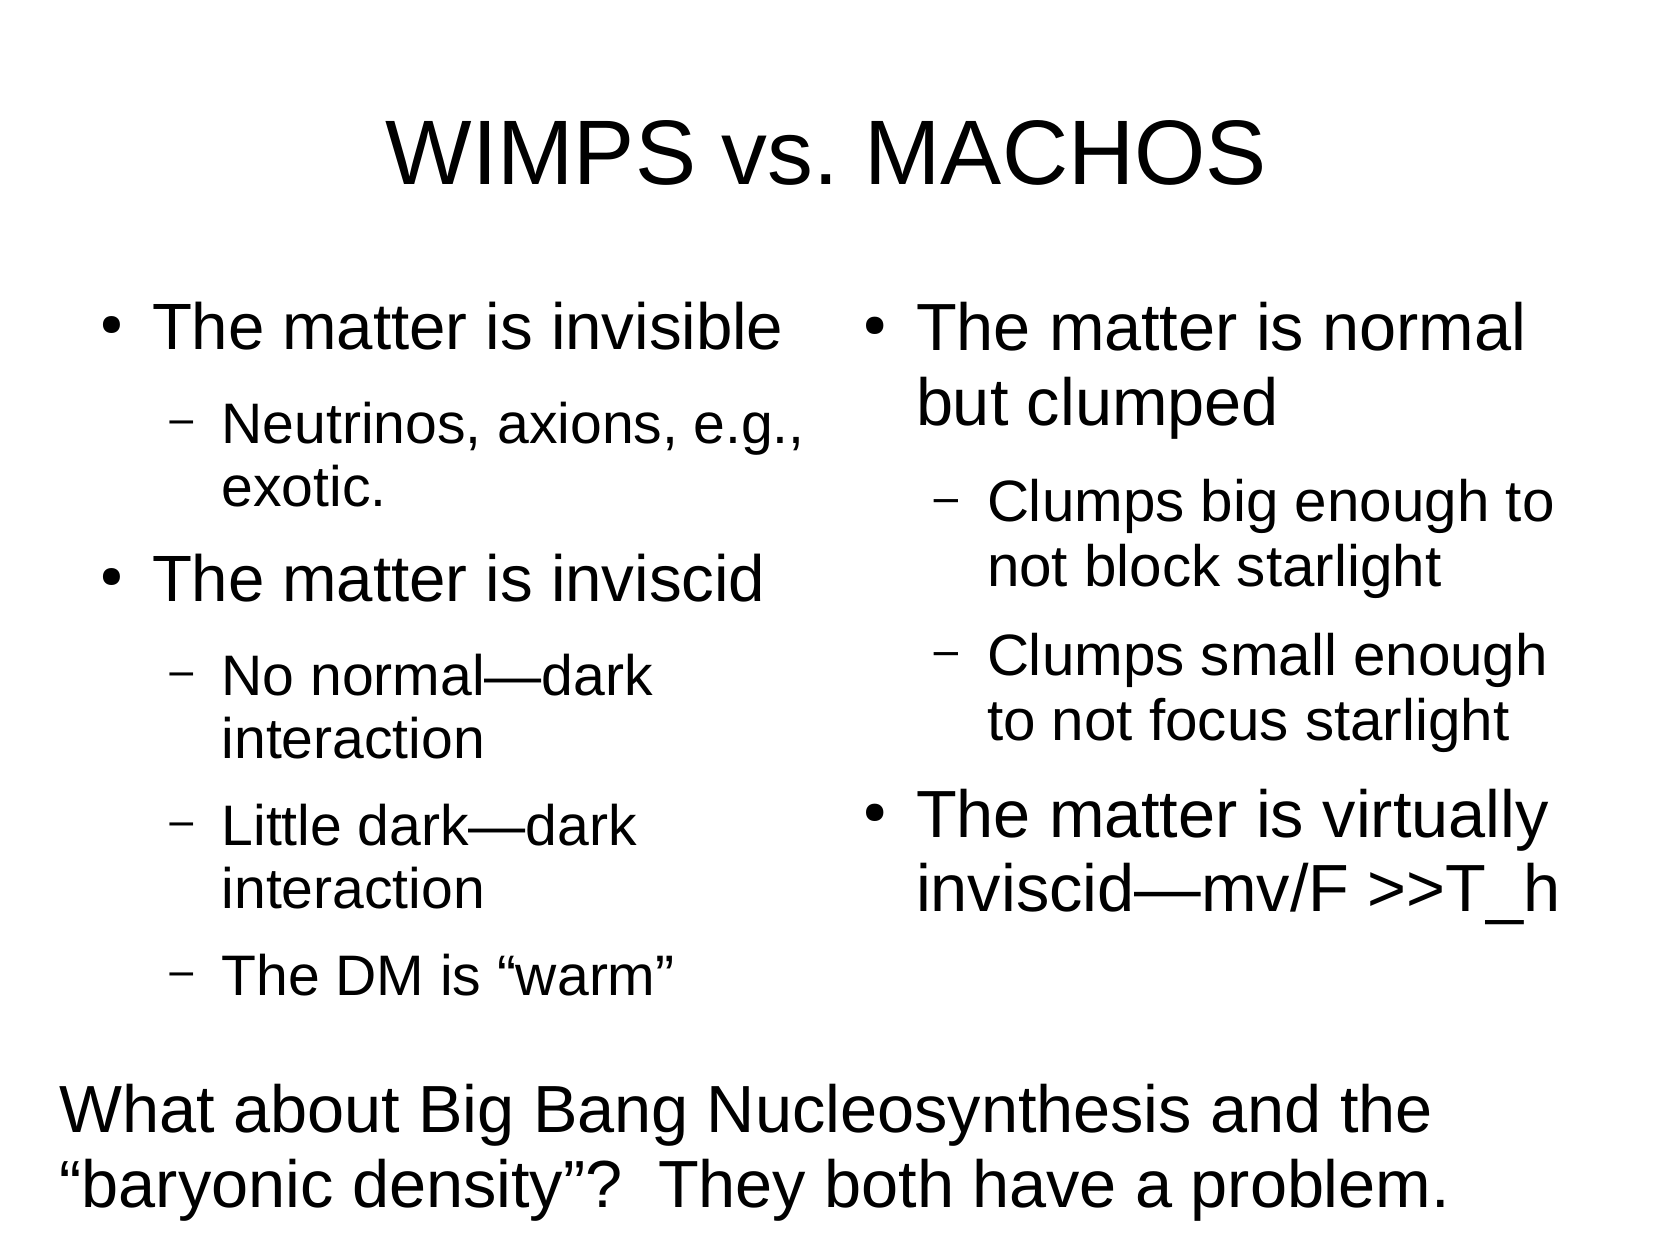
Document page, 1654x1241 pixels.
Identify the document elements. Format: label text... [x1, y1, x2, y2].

text_box What about Big Bang Nucleosynthesis and the “baryonic density”? They both have a problem. [45, 1065, 1636, 1230]
title WIMPS vs. MACHOS [82, 49, 1571, 257]
list The matter is invisible Neutrinos, axions, e.g., exotic. The matter is inviscid No normal—dark interaction Little dark—dark interaction The DM is “warm” [82, 290, 809, 1010]
list The matter is normal but clumped Clumps big enough to not block starlight Clumps small enough to not focus starlight The matter is virtually inviscid—mv/F >>T_h [845, 290, 1572, 1010]
